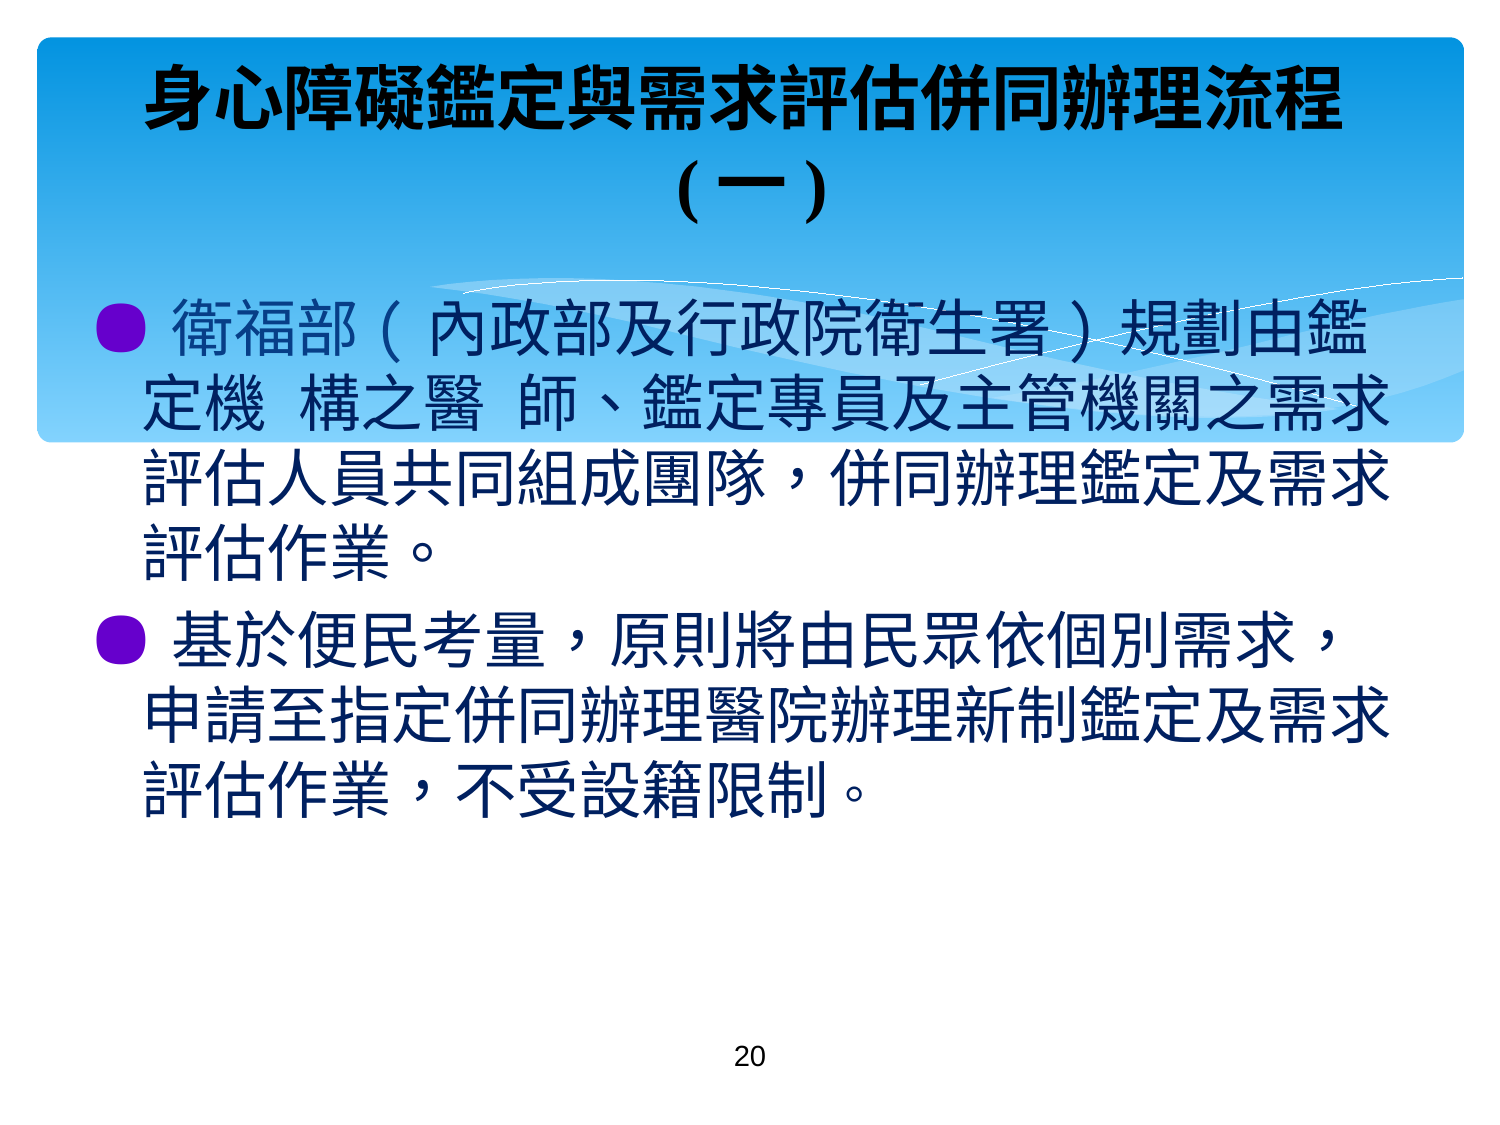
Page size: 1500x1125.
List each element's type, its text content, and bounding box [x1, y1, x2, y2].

text_box <編號> [654, 1025, 846, 1086]
title 身心障礙鑑定與需求評估併同辦理流程(一) [74, 45, 1430, 233]
list 衛福部(內政部及行政院衛生署)規劃由鑑定機 構之醫 師、鑑定專員及主管機關之需求評估人員共同組成團隊，併同辦理鑑定及需求評估作業。 基於便民考量，原則將由民眾依個別需求，申請至指定併同辦理醫院辦理新制鑑定及需求評估作業，不受設籍限制。 [82, 281, 1425, 969]
